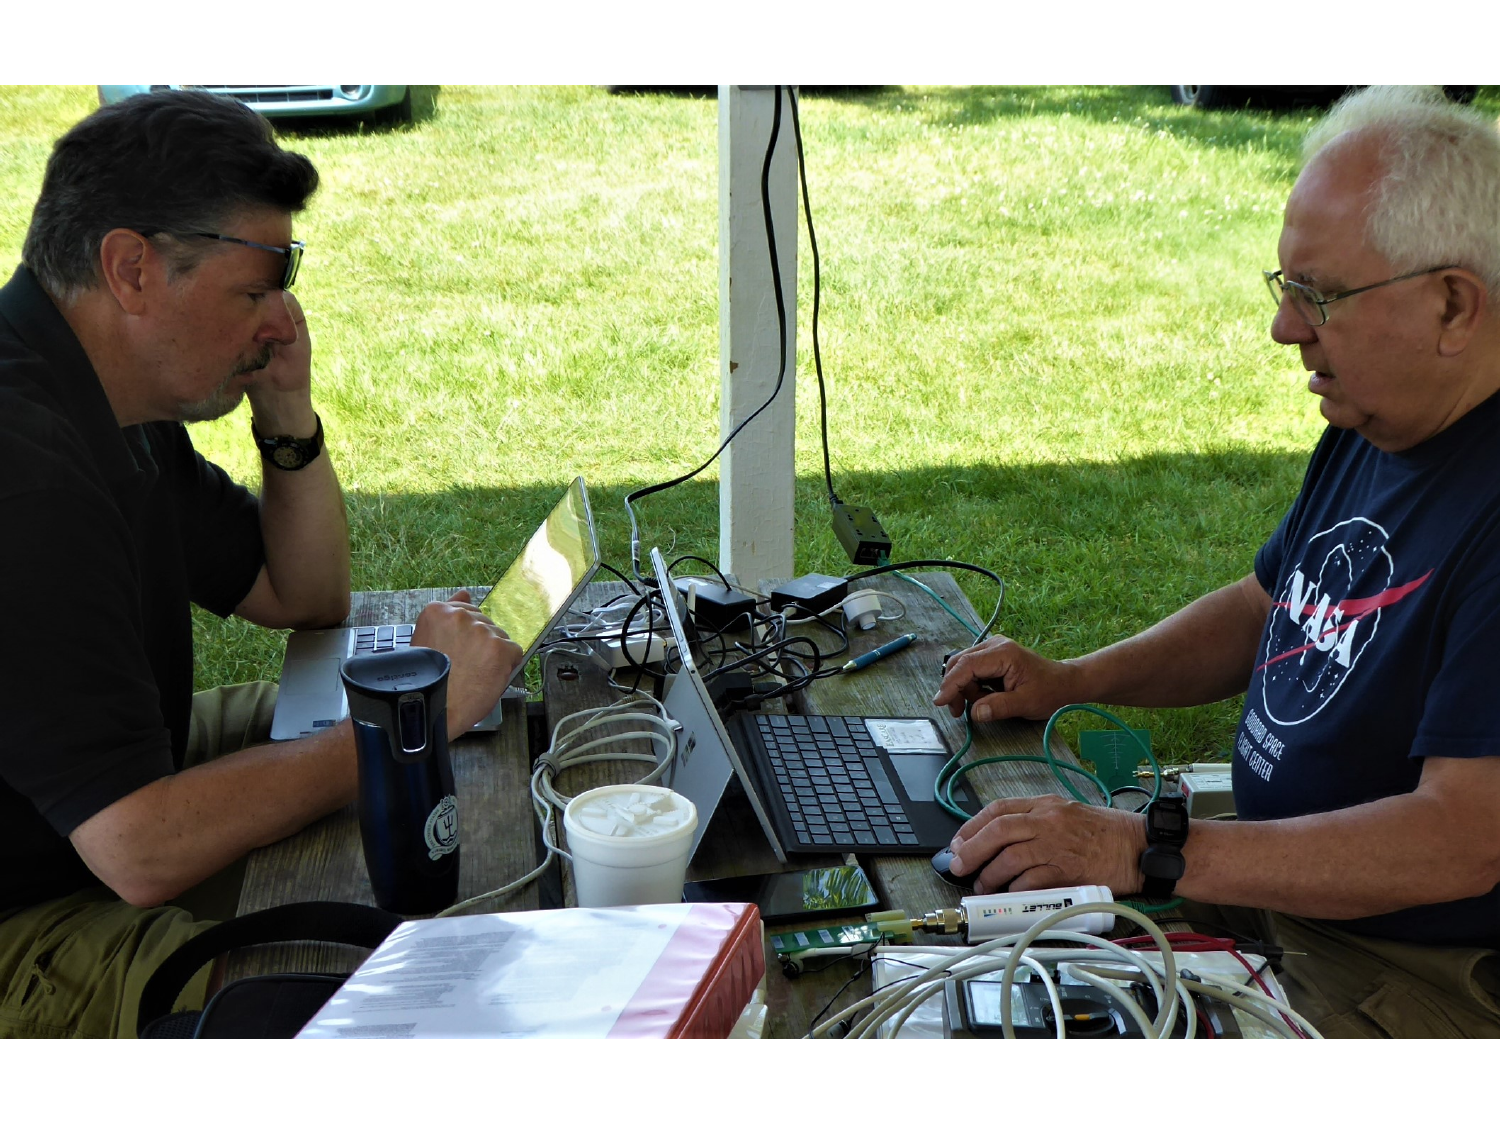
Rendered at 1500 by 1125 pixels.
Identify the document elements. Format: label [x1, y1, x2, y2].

picture [0, 85, 1500, 1040]
